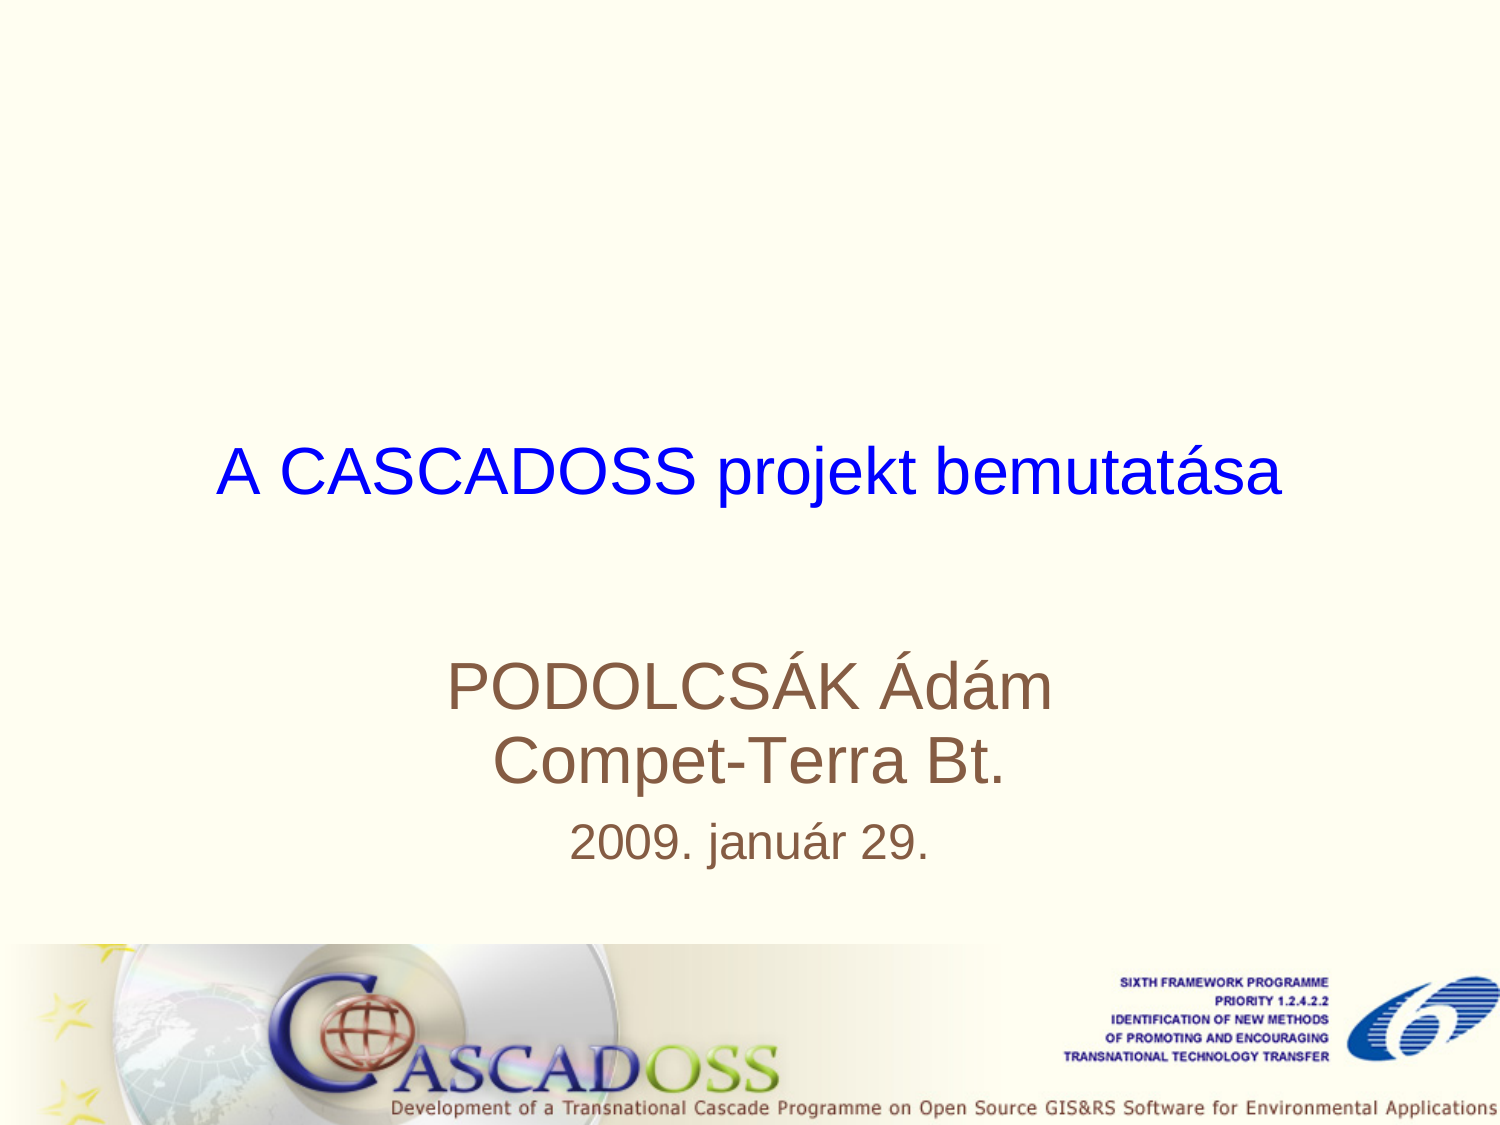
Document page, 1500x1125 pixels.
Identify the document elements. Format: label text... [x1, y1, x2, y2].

picture [0, 944, 1500, 1125]
text_box A CASCADOSS projekt bemutatása [112, 349, 1388, 591]
text_box PODOLCSÁK Ádám Compet-Terra Bt. 2009. január 29. [225, 637, 1276, 926]
